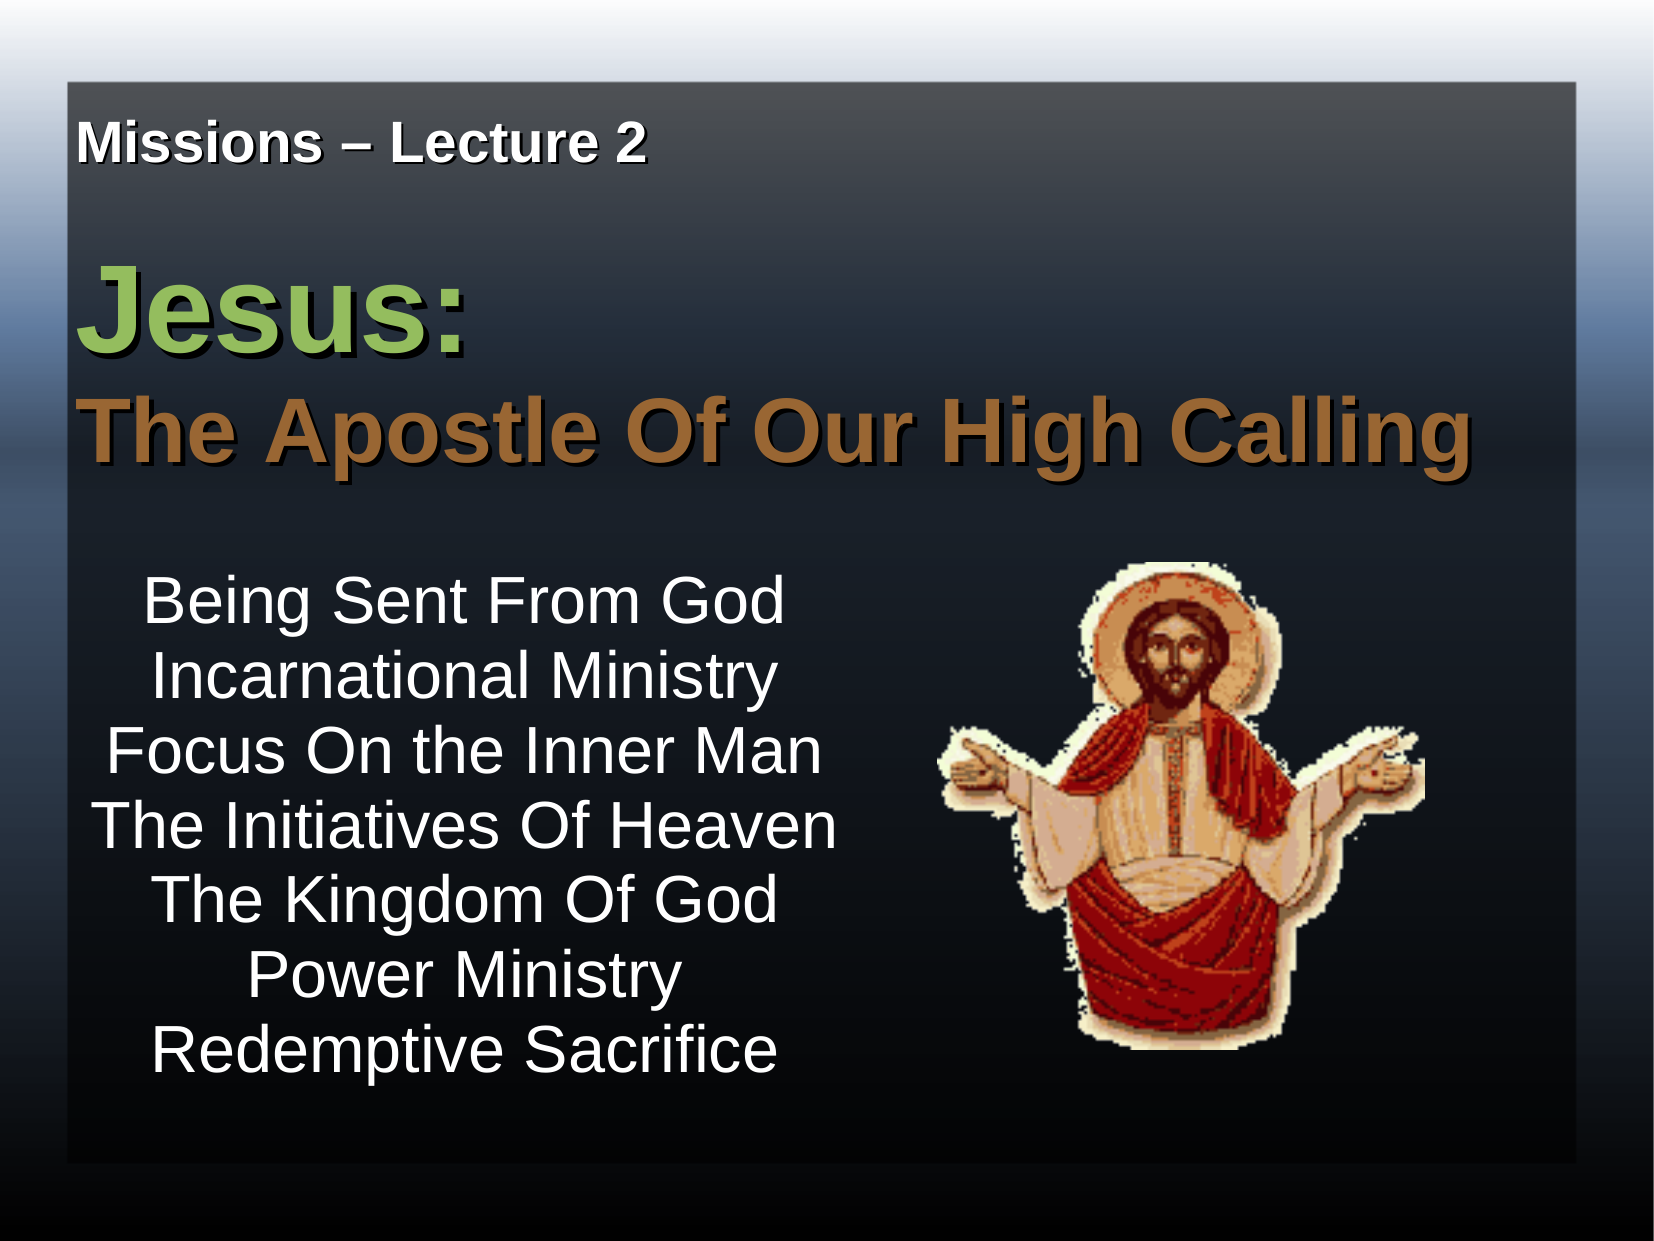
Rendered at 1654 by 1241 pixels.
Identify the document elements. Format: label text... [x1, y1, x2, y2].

picture [0, 0, 1654, 1241]
subtitle Being Sent From God Incarnational Ministry Focus On the Inner Man The Initiatives Of Heaven The Kingdom Of God Power Ministry Redemptive Sacrifice [75, 562, 855, 1163]
title Missions – Lecture 2 Jesus: The Apostle Of Our High Calling [75, 103, 1564, 488]
